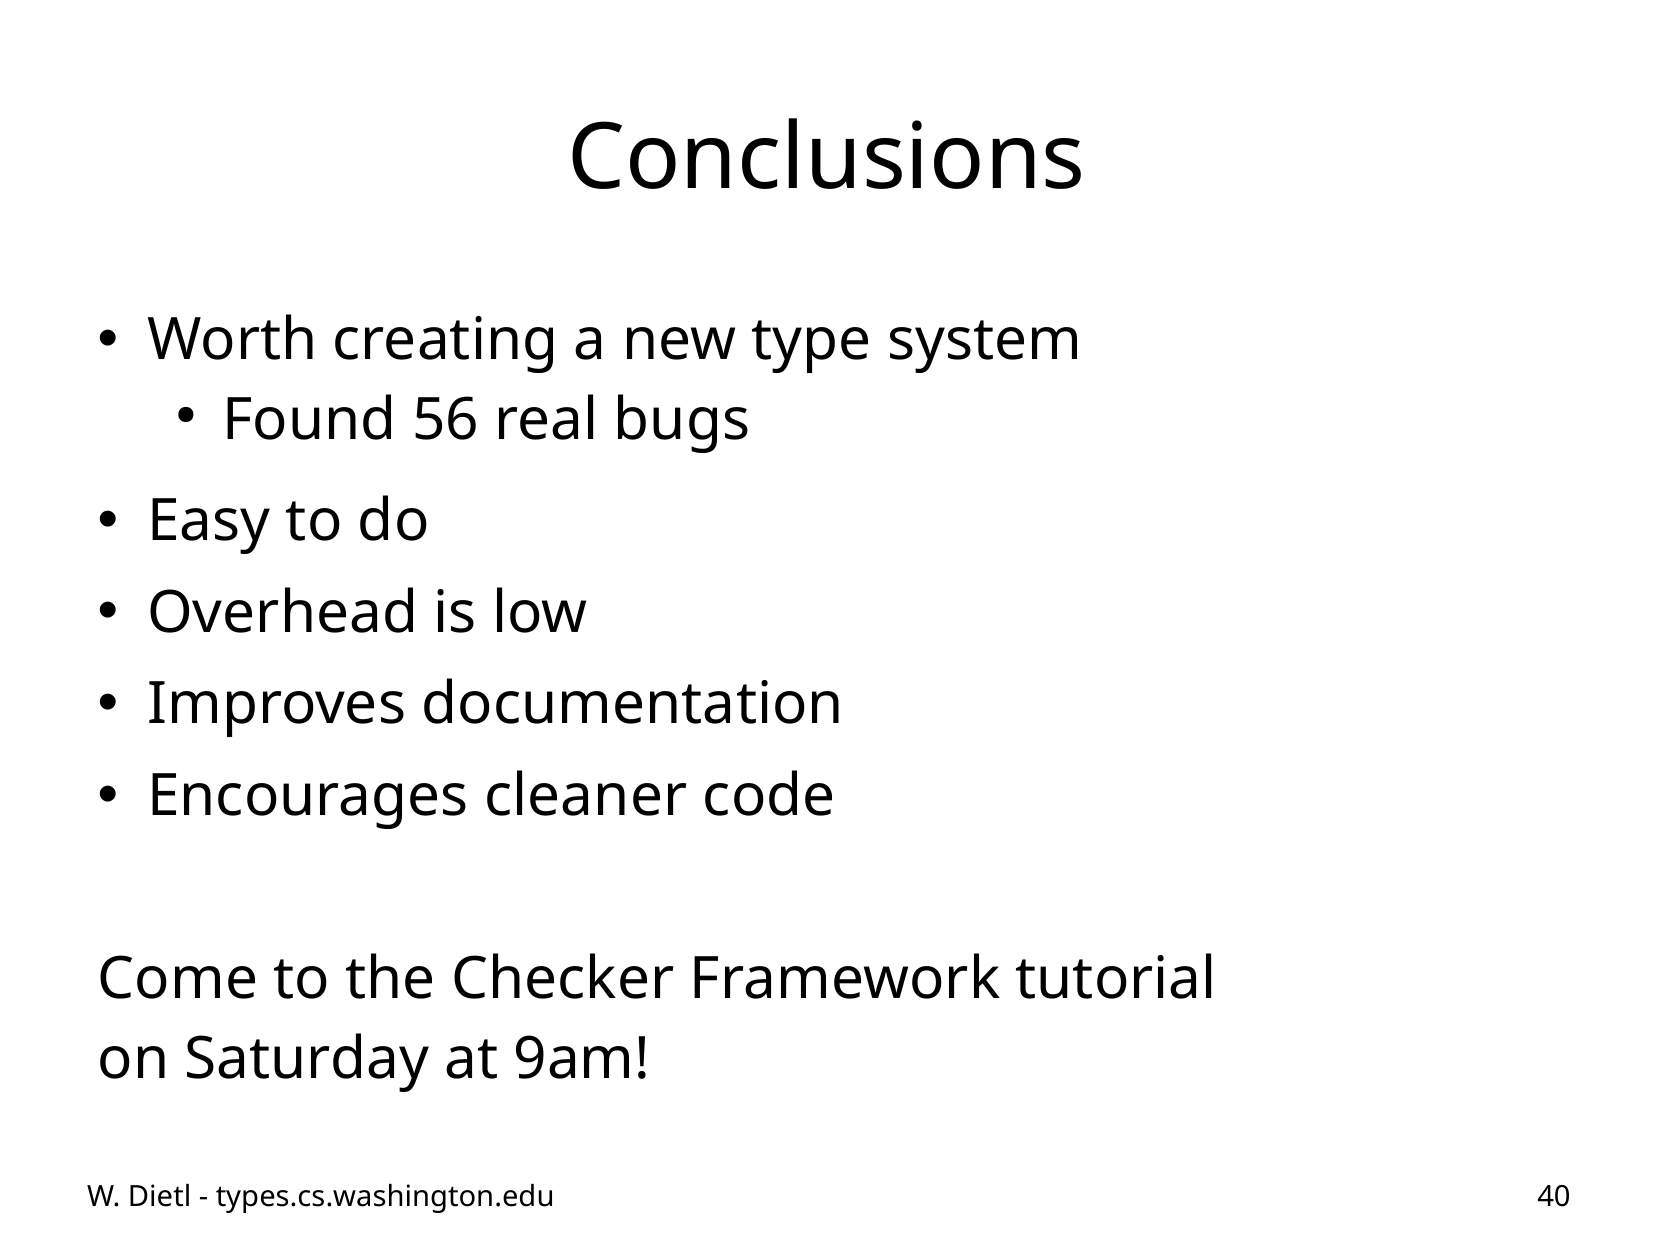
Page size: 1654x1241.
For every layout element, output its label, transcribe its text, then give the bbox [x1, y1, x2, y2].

title Conclusions [82, 49, 1571, 257]
list Worth creating a new type system Found 56 real bugs Easy to do Overhead is low Improves documentation Encourages cleaner code Come to the Checker Framework tutorial on Saturday at 9am! [82, 289, 1571, 1108]
